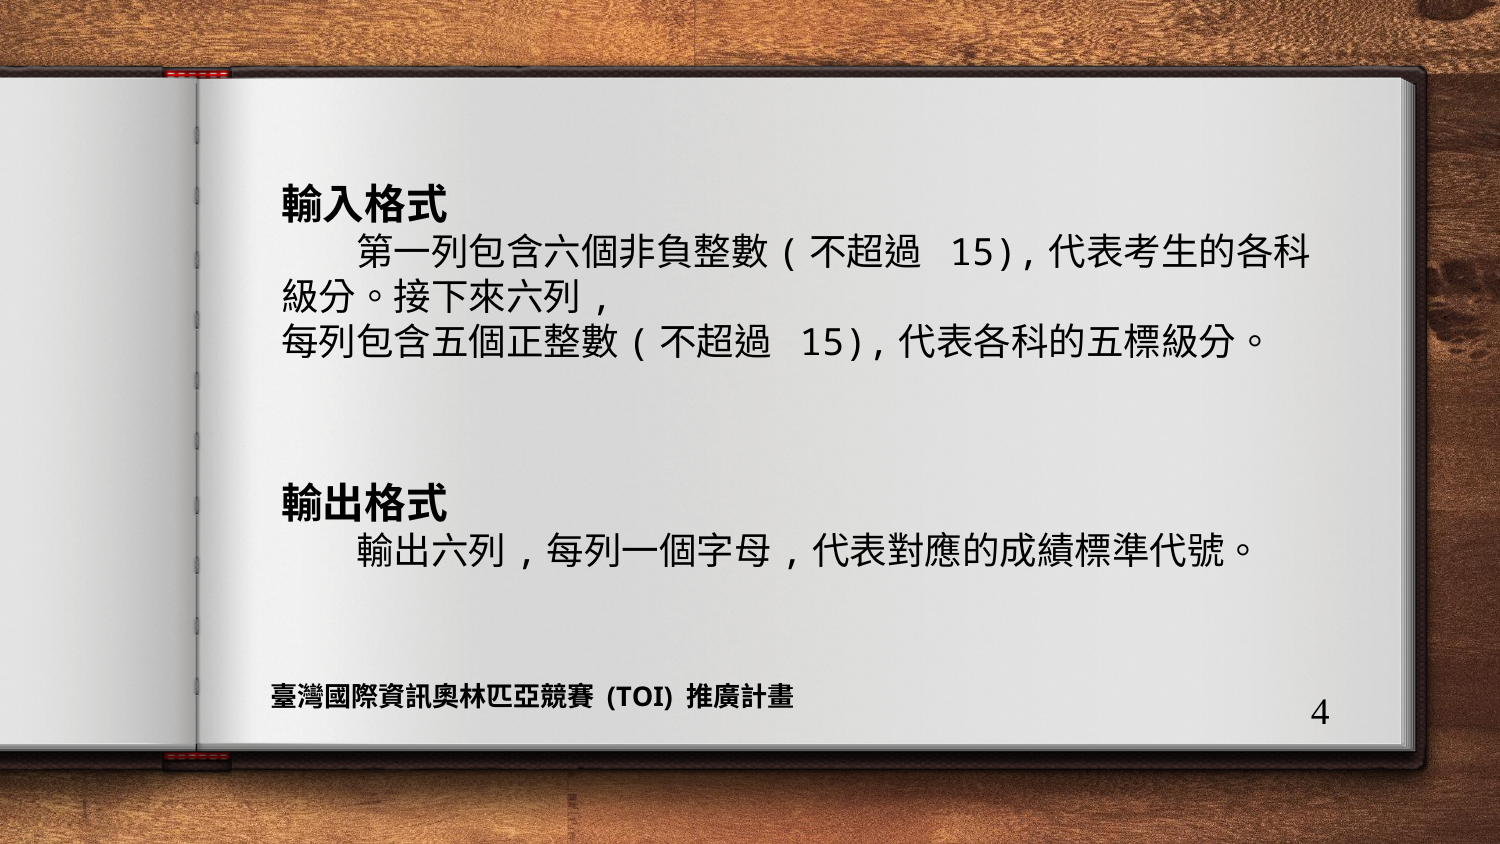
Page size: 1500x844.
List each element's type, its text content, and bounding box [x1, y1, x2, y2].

text_box 輸入格式 第一列包含六個非負整數(不超過 15),代表考生的各科級分。接下來六列, 每列包含五個正整數(不超過 15),代表各科的五標級分。 [266, 171, 1356, 371]
text_box 4 [1295, 672, 1386, 737]
text_box 輸出格式 輸出六列,每列一個字母,代表對應的成績標準代號。 [266, 470, 1368, 580]
